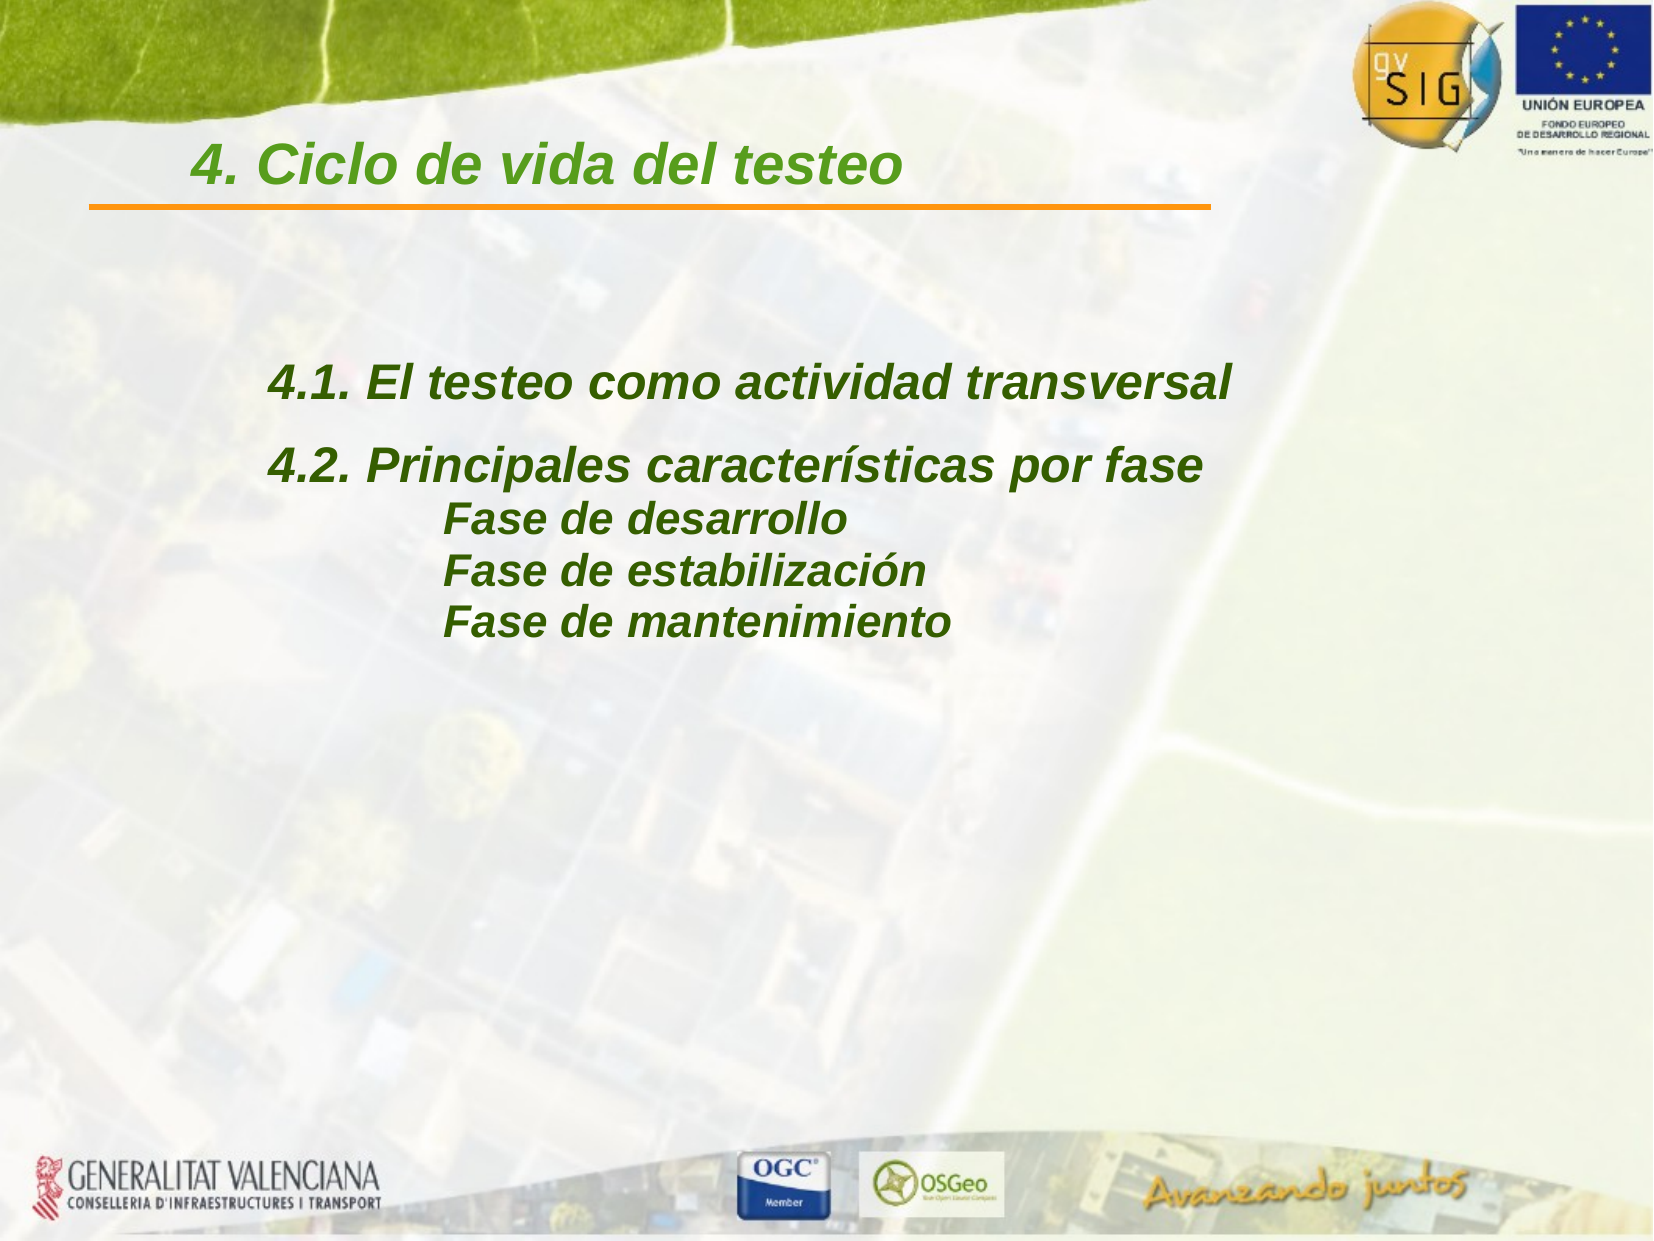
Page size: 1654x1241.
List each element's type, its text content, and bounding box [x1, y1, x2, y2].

picture [0, 0, 1653, 1241]
text_box 4.1. El testeo como actividad transversal 4.2. Principales características por fase Fase de desarrollo Fase de estabilización Fase de mantenimiento [253, 318, 1436, 761]
text_box 4. Ciclo de vida del testeo [177, 124, 1359, 213]
